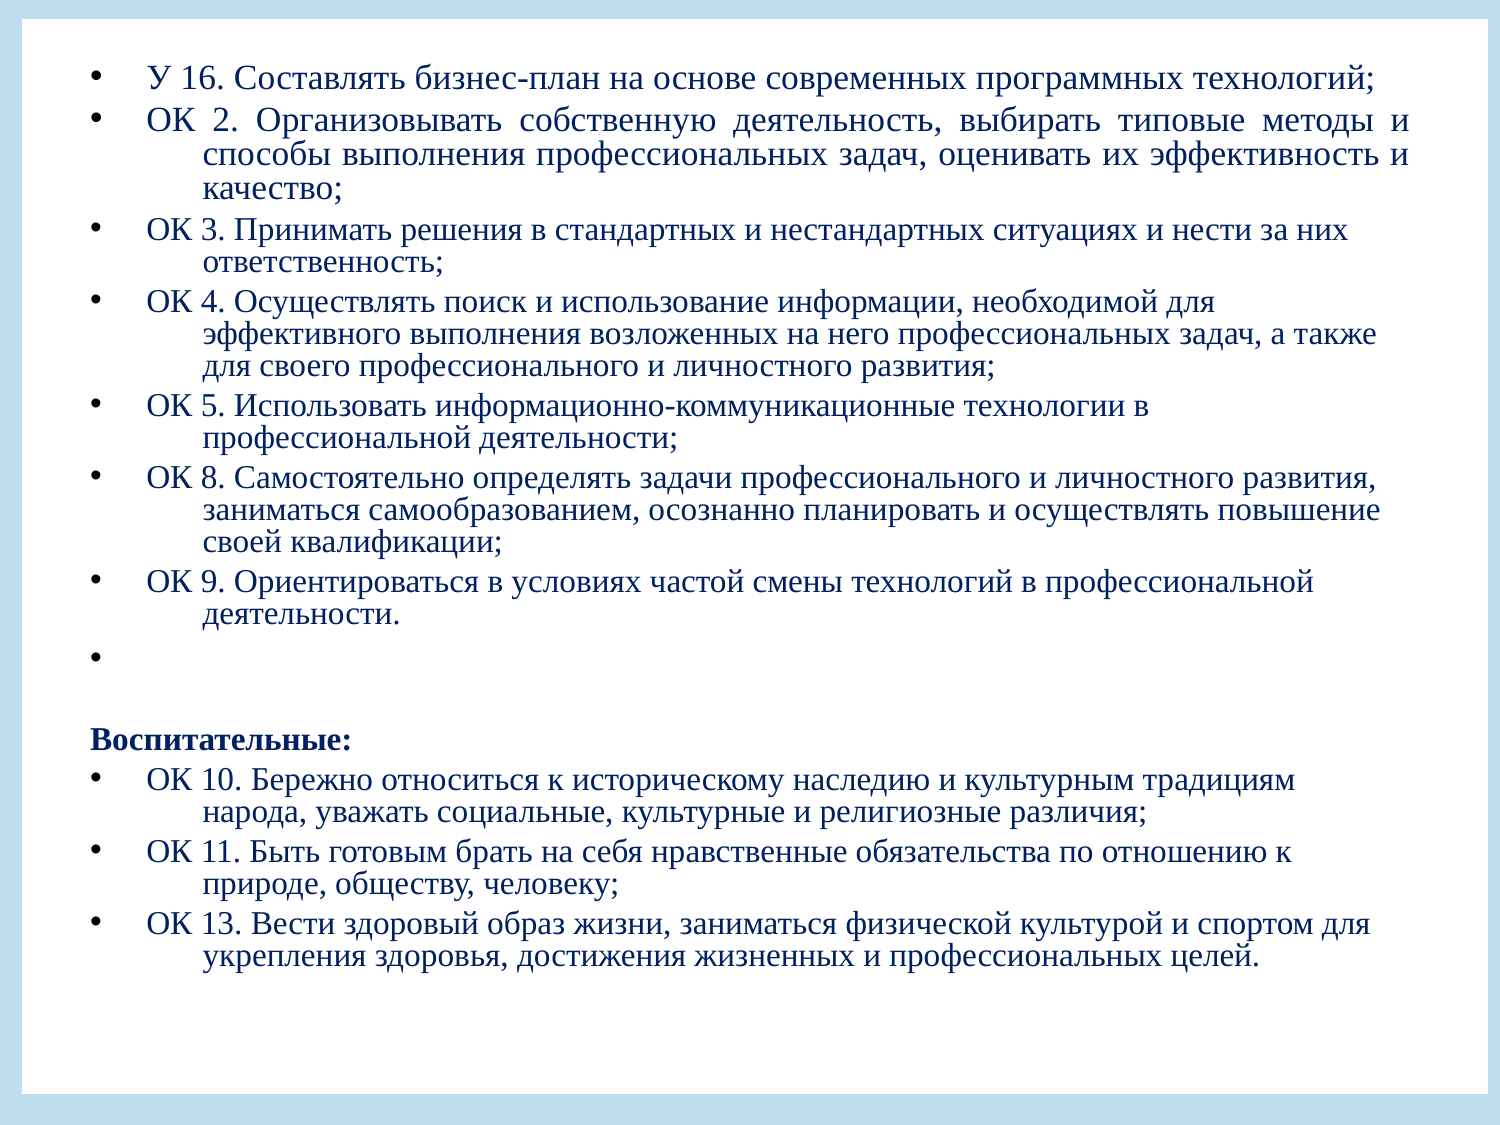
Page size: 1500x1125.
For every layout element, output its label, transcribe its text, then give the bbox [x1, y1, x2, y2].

picture [22, 19, 1488, 1095]
list У 16. Составлять бизнес-план на основе современных программных технологий; ОК 2. Организовывать собственную деятельность, выбирать типовые методы и способы выполнения профессиональных задач, оценивать их эффективность и качество; ОК 3. Принимать решения в стандартных и нестандартных ситуациях и нести за них ответственность; ОК 4. Осуществлять поиск и использование информации, необходимой для эффективного выполнения возложенных на него профессиональных задач, а также для своего профессионального и личностного развития; ОК 5. Использовать информационно-коммуникационные технологии в профессиональной деятельности; ОК 8. Самостоятельно определять задачи профессионального и личностного развития, заниматься самообразованием, осознанно планировать и осуществлять повышение своей квалификации; ОК 9. Ориентироваться в условиях частой смены технологий в профессиональной деятельности. Воспитательные: ОК 10. Бережно относиться к историческому наследию и культурным традициям народа, уважать социальные, культурные и религиозные различия; ОК 11. Быть готовым брать на себя нравственные обязательства по отношению к природе, обществу, человеку; ОК 13. Вести здоровый образ жизни, заниматься физической культурой и спортом для укрепления здоровья, достижения жизненных и профессиональных целей. [75, 54, 1426, 1083]
